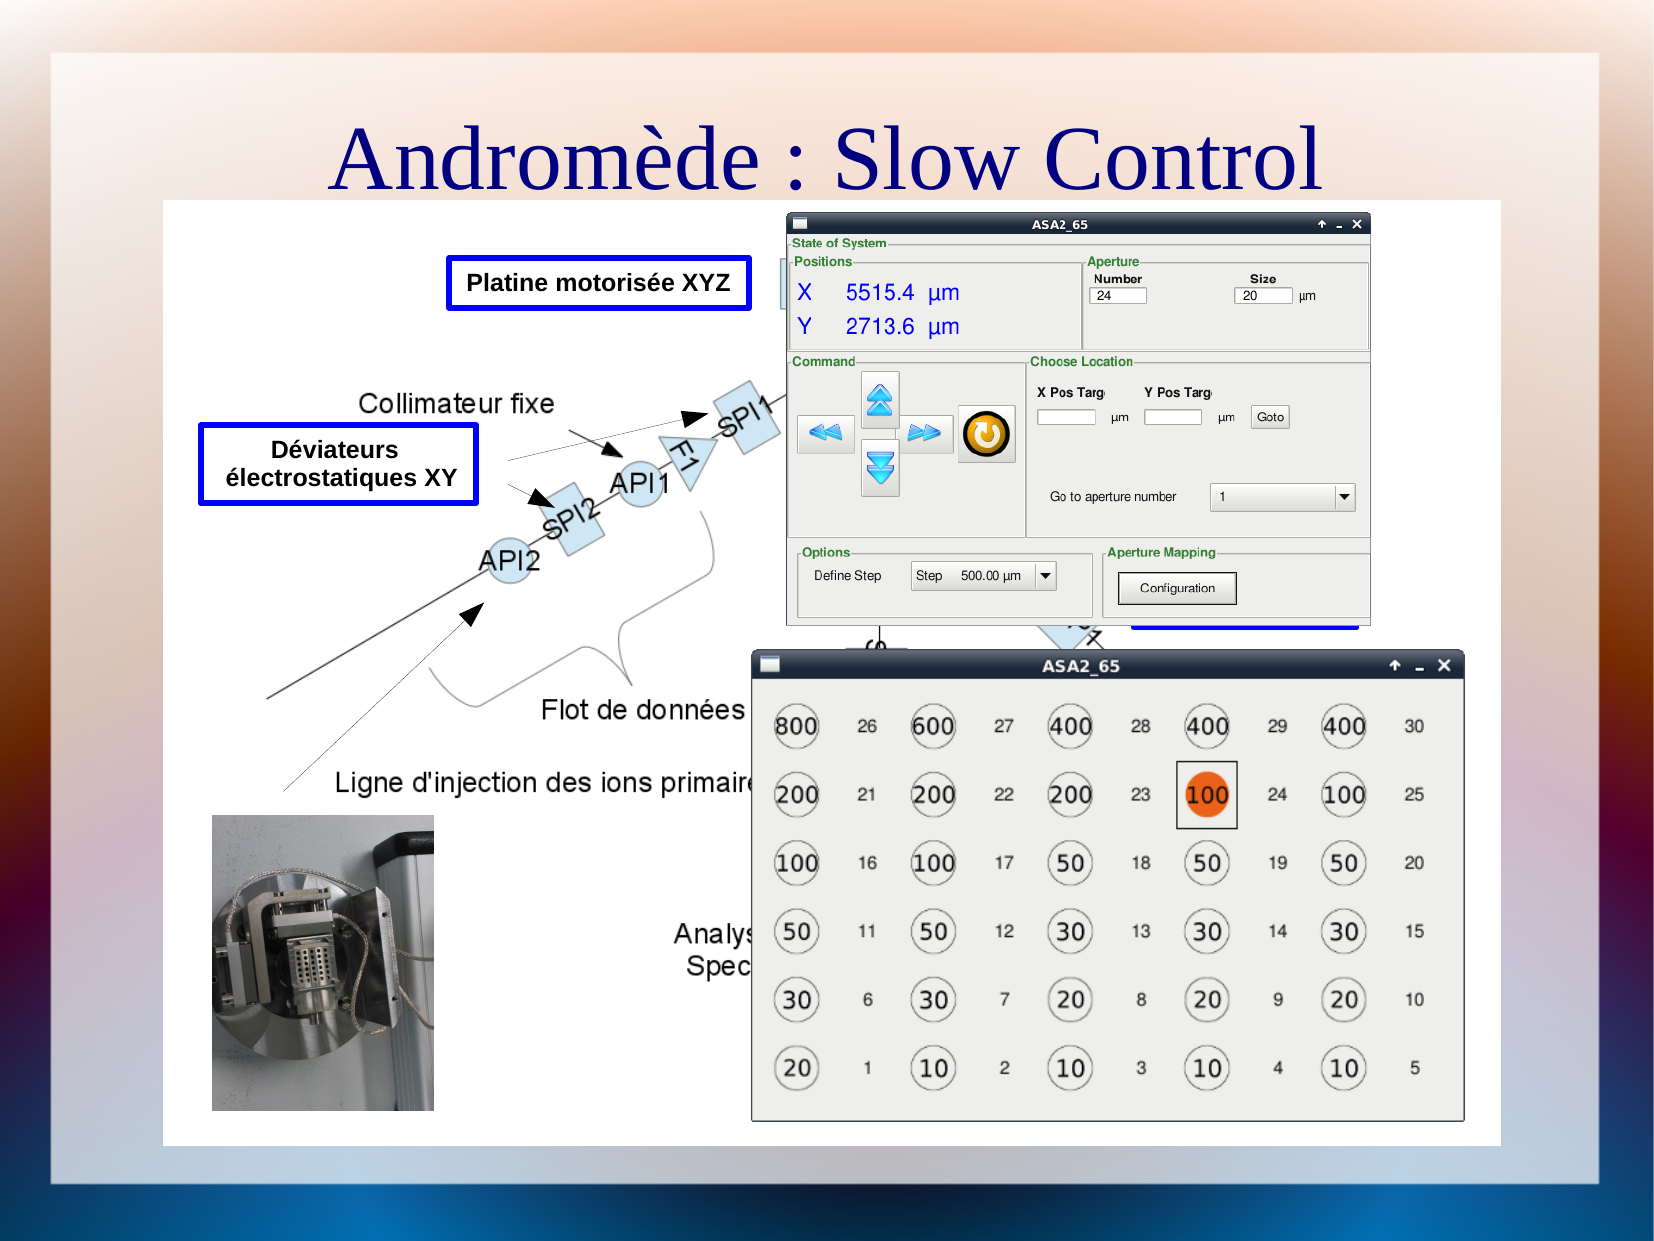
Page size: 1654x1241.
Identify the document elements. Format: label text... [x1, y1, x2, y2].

text_box Déviateurs électrostatiques XY [200, 425, 476, 504]
title Andromède : Slow Control [82, 55, 1571, 263]
text_box Platine motorisée XYZ [448, 258, 749, 308]
picture [0, 0, 1654, 1241]
